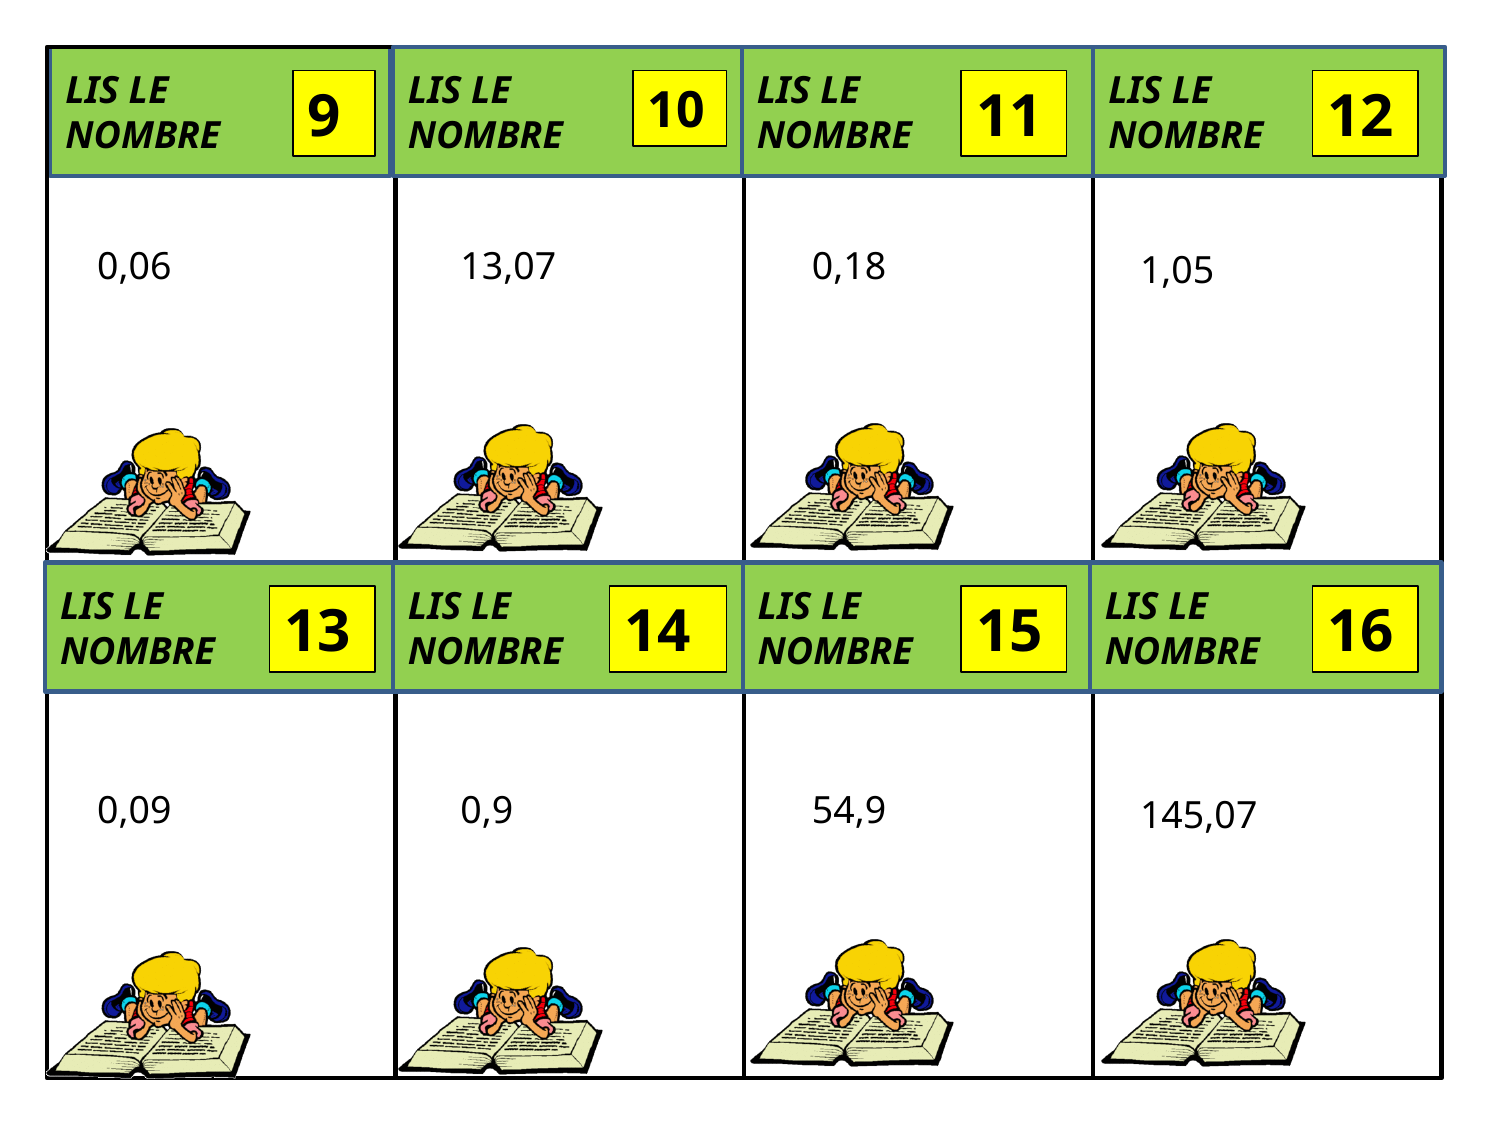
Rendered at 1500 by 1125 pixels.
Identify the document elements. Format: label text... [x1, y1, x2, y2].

picture [750, 421, 954, 551]
picture [46, 426, 251, 556]
text_box 13,07 [445, 234, 573, 295]
text_box LIS LE NOMBRE [393, 47, 742, 176]
text_box LIS LE NOMBRE [1090, 562, 1441, 691]
picture [1101, 937, 1306, 1067]
text_box 145,07 [1125, 783, 1276, 844]
text_box LIS LE NOMBRE [1093, 47, 1445, 176]
picture [750, 937, 954, 1067]
text_box 12 [1312, 70, 1418, 157]
text_box LIS LE NOMBRE [45, 562, 393, 691]
text_box 11 [960, 70, 1067, 157]
text_box 15 [960, 585, 1067, 672]
picture [1101, 421, 1306, 551]
text_box 9 [292, 70, 376, 157]
text_box 14 [609, 585, 727, 672]
text_box 0,9 [445, 778, 533, 840]
picture [398, 422, 603, 552]
text_box LIS LE NOMBRE [393, 562, 743, 691]
text_box LIS LE NOMBRE [743, 562, 1090, 691]
text_box 13 [269, 585, 376, 672]
text_box 1,05 [1125, 238, 1230, 300]
text_box 10 [632, 70, 727, 147]
text_box 54,9 [796, 778, 908, 840]
text_box 0,18 [796, 234, 902, 295]
picture [46, 949, 251, 1079]
text_box LIS LE NOMBRE [50, 49, 390, 176]
text_box 0,09 [82, 778, 193, 840]
picture [398, 945, 603, 1075]
text_box 16 [1312, 585, 1418, 672]
text_box LIS LE NOMBRE [742, 47, 1093, 176]
text_box 0,06 [82, 234, 193, 295]
